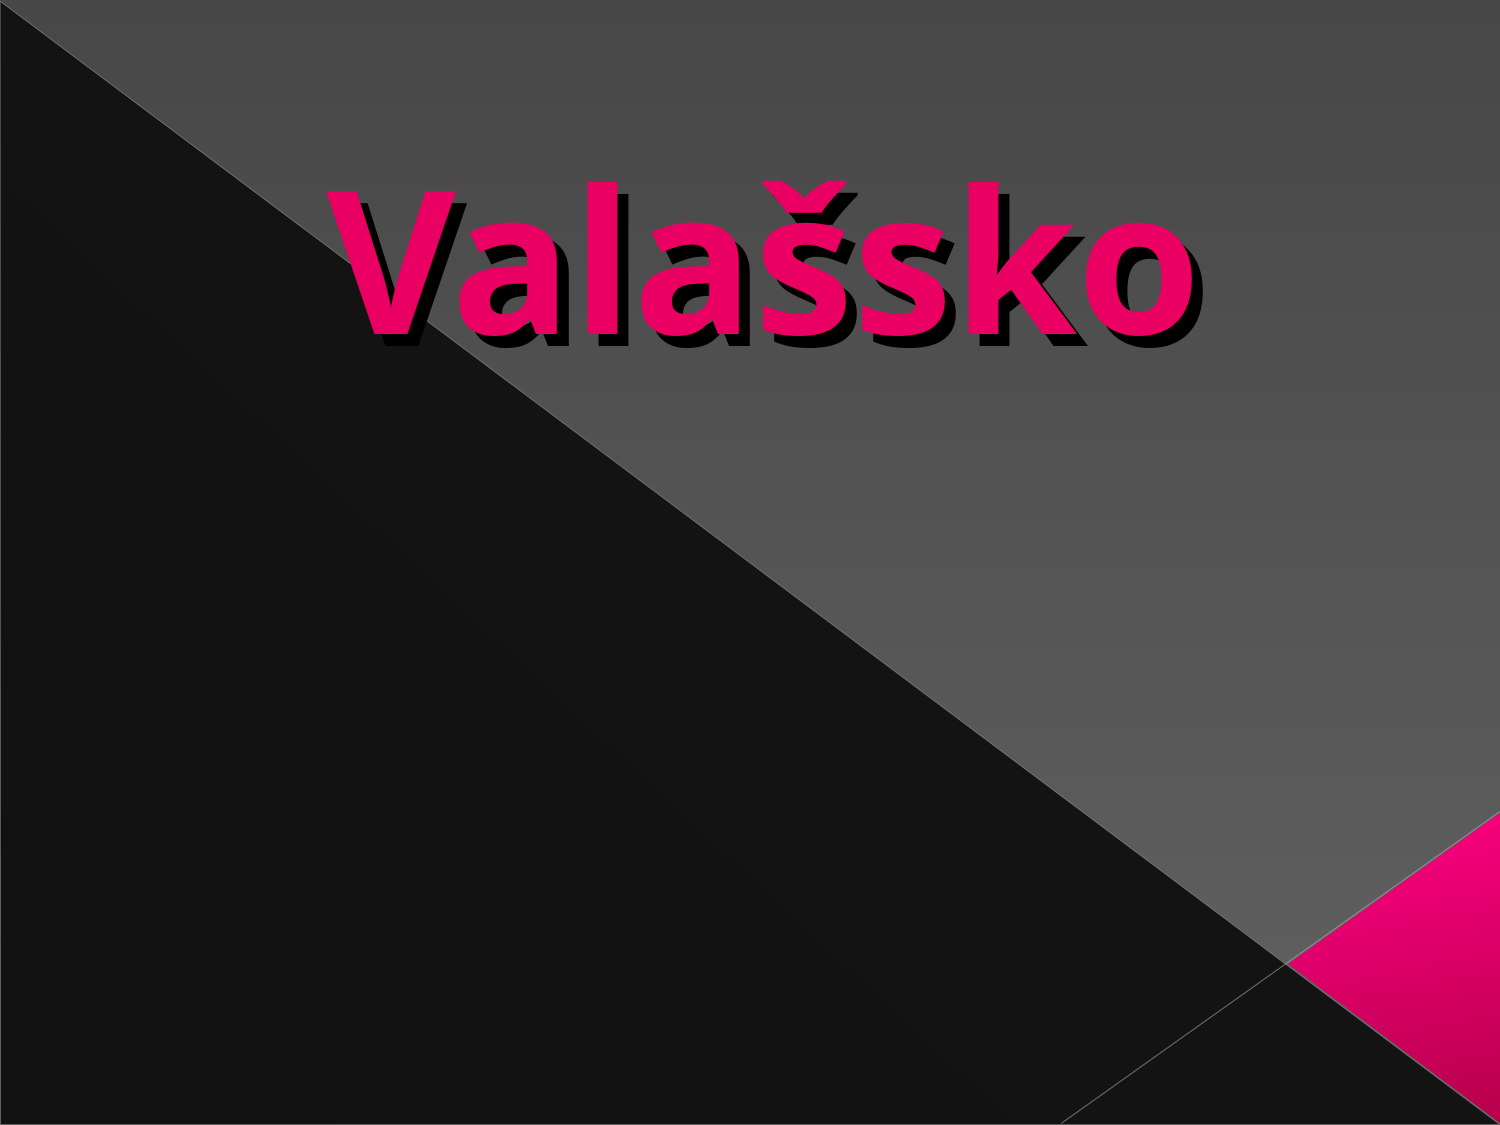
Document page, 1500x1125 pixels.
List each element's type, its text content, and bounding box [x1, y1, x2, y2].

title Valašsko [88, 127, 1412, 369]
